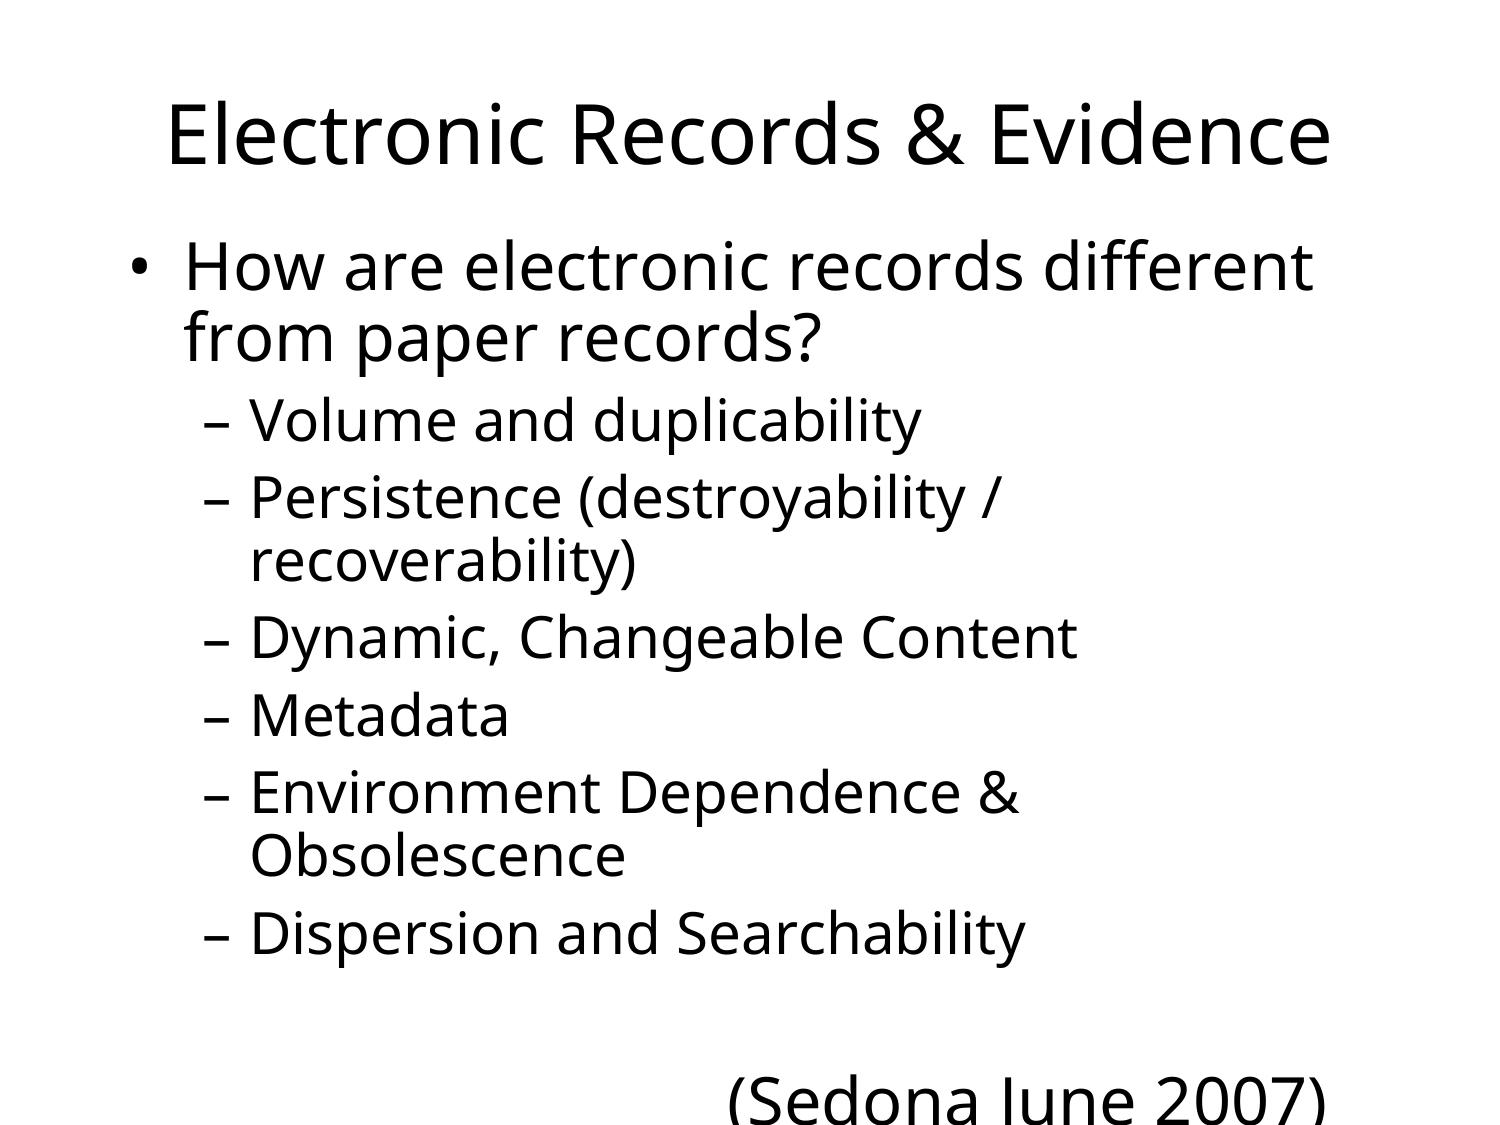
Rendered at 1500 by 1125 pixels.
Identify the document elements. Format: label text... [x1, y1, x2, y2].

list How are electronic records different from paper records? Volume and duplicability Persistence (destroyability / recoverability) Dynamic, Changeable Content Metadata Environment Dependence & Obsolescence Dispersion and Searchability (Sedona June 2007) [112, 224, 1388, 1085]
title Electronic Records & Evidence [112, 37, 1388, 224]
